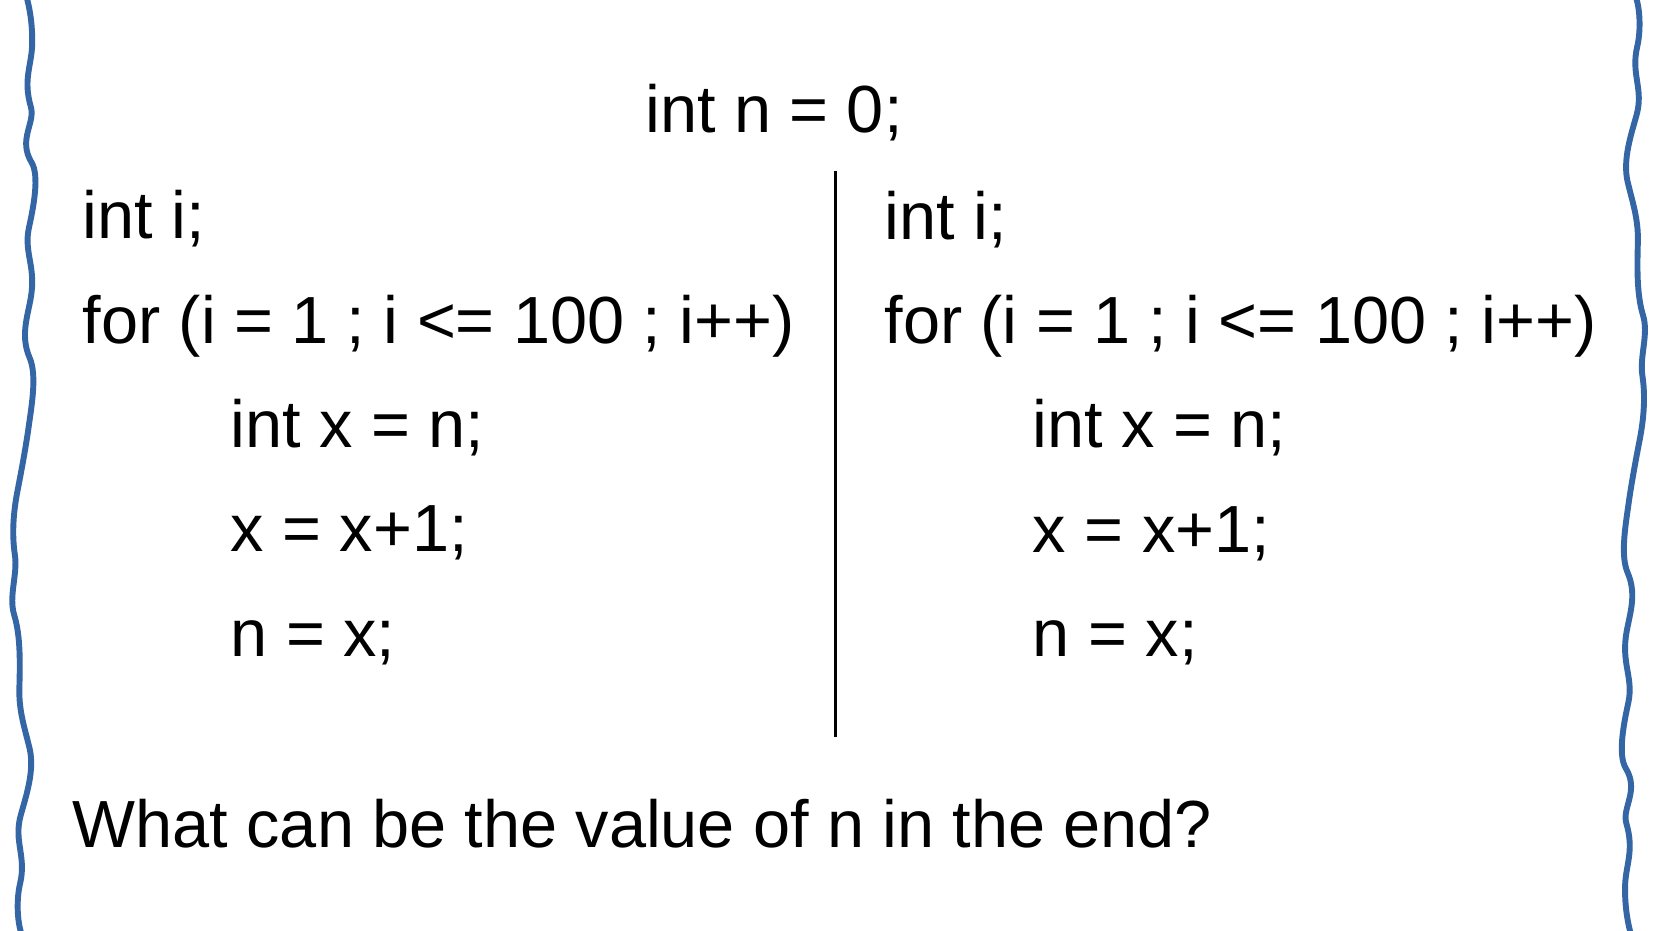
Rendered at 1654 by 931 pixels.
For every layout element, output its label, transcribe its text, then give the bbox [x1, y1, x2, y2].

list What can be the value of n in the end? [72, 786, 1579, 888]
list int i; for (i = 1 ; i <= 100 ; i++) int x = n; x = x+1; n = x; [82, 74, 809, 786]
list int n = 0; [645, 71, 1582, 319]
list int i; for (i = 1 ; i <= 100 ; i++) int x = n; x = x+1; n = x; [884, 74, 1612, 852]
